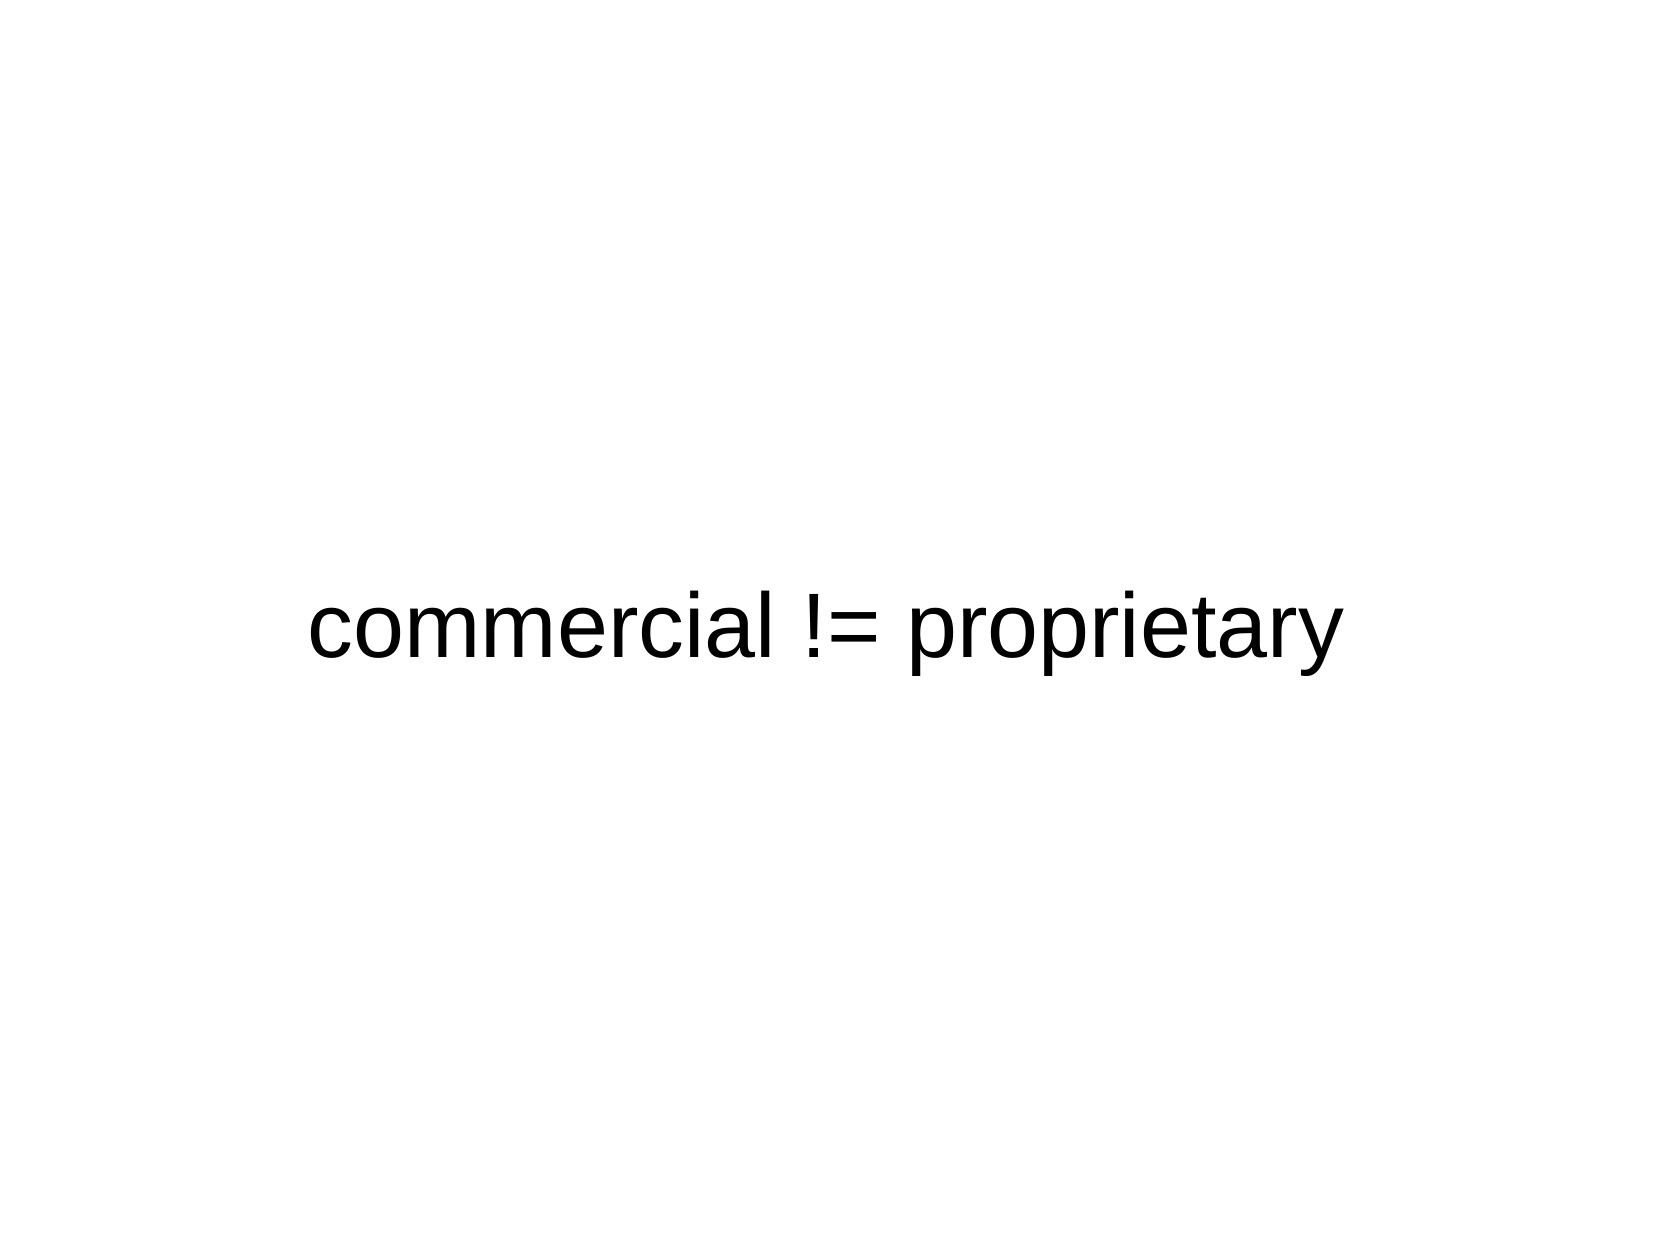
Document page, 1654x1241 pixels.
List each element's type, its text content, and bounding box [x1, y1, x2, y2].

title commercial != proprietary [82, 521, 1571, 729]
